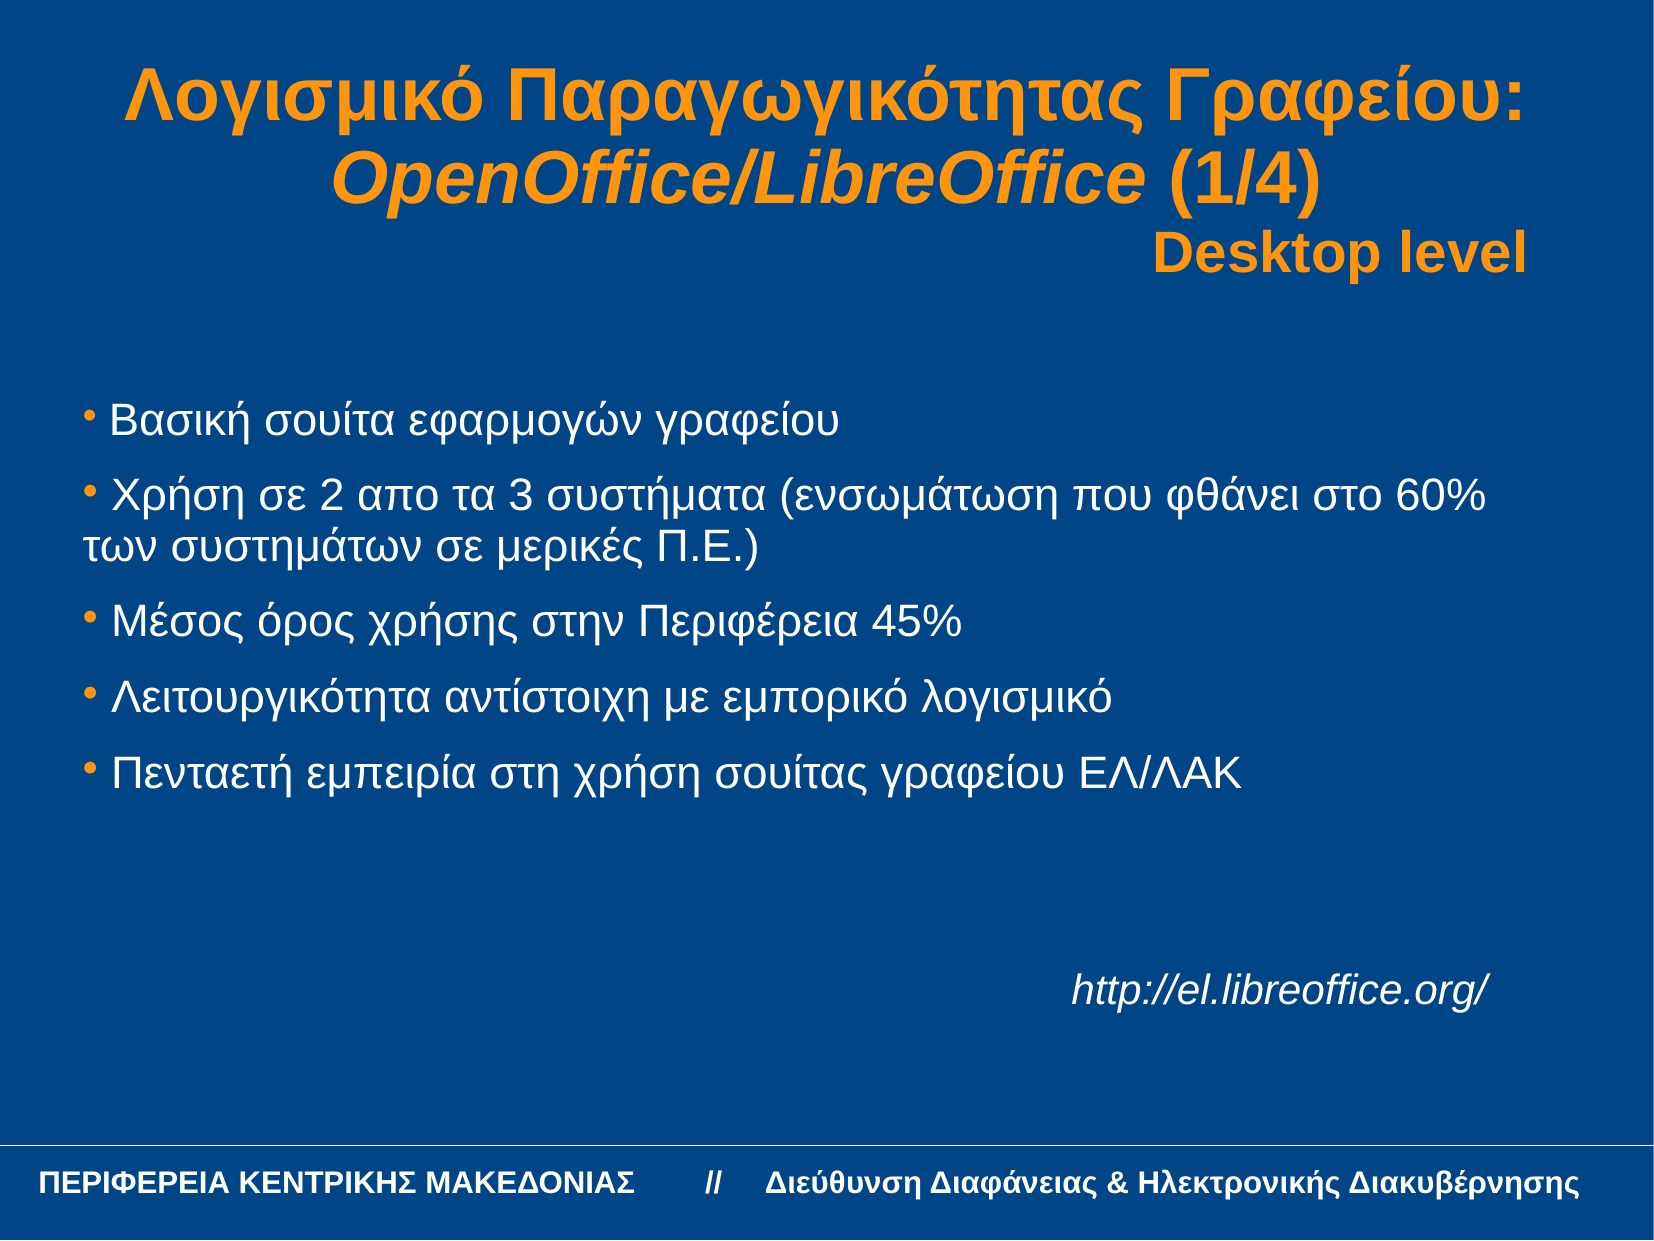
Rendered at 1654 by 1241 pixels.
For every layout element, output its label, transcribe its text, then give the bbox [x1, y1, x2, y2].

text_box ΠΕΡΙΦΕΡΕΙΑ ΚΕΝΤΡΙΚΗΣ ΜΑΚΕΔΟΝΙΑΣ // Διεύθυνση Διαφάνειας & Ηλεκτρονικής Διακυβέρνησης [23, 1157, 1654, 1208]
text_box Λογισμικό Παραγωγικότητας Γραφείου: OpenOffice/LibreOffice (1/4) Desktop level [82, 47, 1571, 252]
list Βασική σουίτα εφαρμογών γραφείου Xρήση σε 2 απο τα 3 συστήματα (ενσωμάτωση που φθάνει στο 60% των συστημάτων σε μερικές Π.Ε.) Μέσος όρος χρήσης στην Περιφέρεια 45% Λειτουργικότητα αντίστοιχη με εμπορικό λογισμικό Πενταετή εμπειρία στη χρήση σουίτας γραφείου ΕΛ/ΛΑΚ http://el.libreoffice.org/ [82, 389, 1571, 1019]
